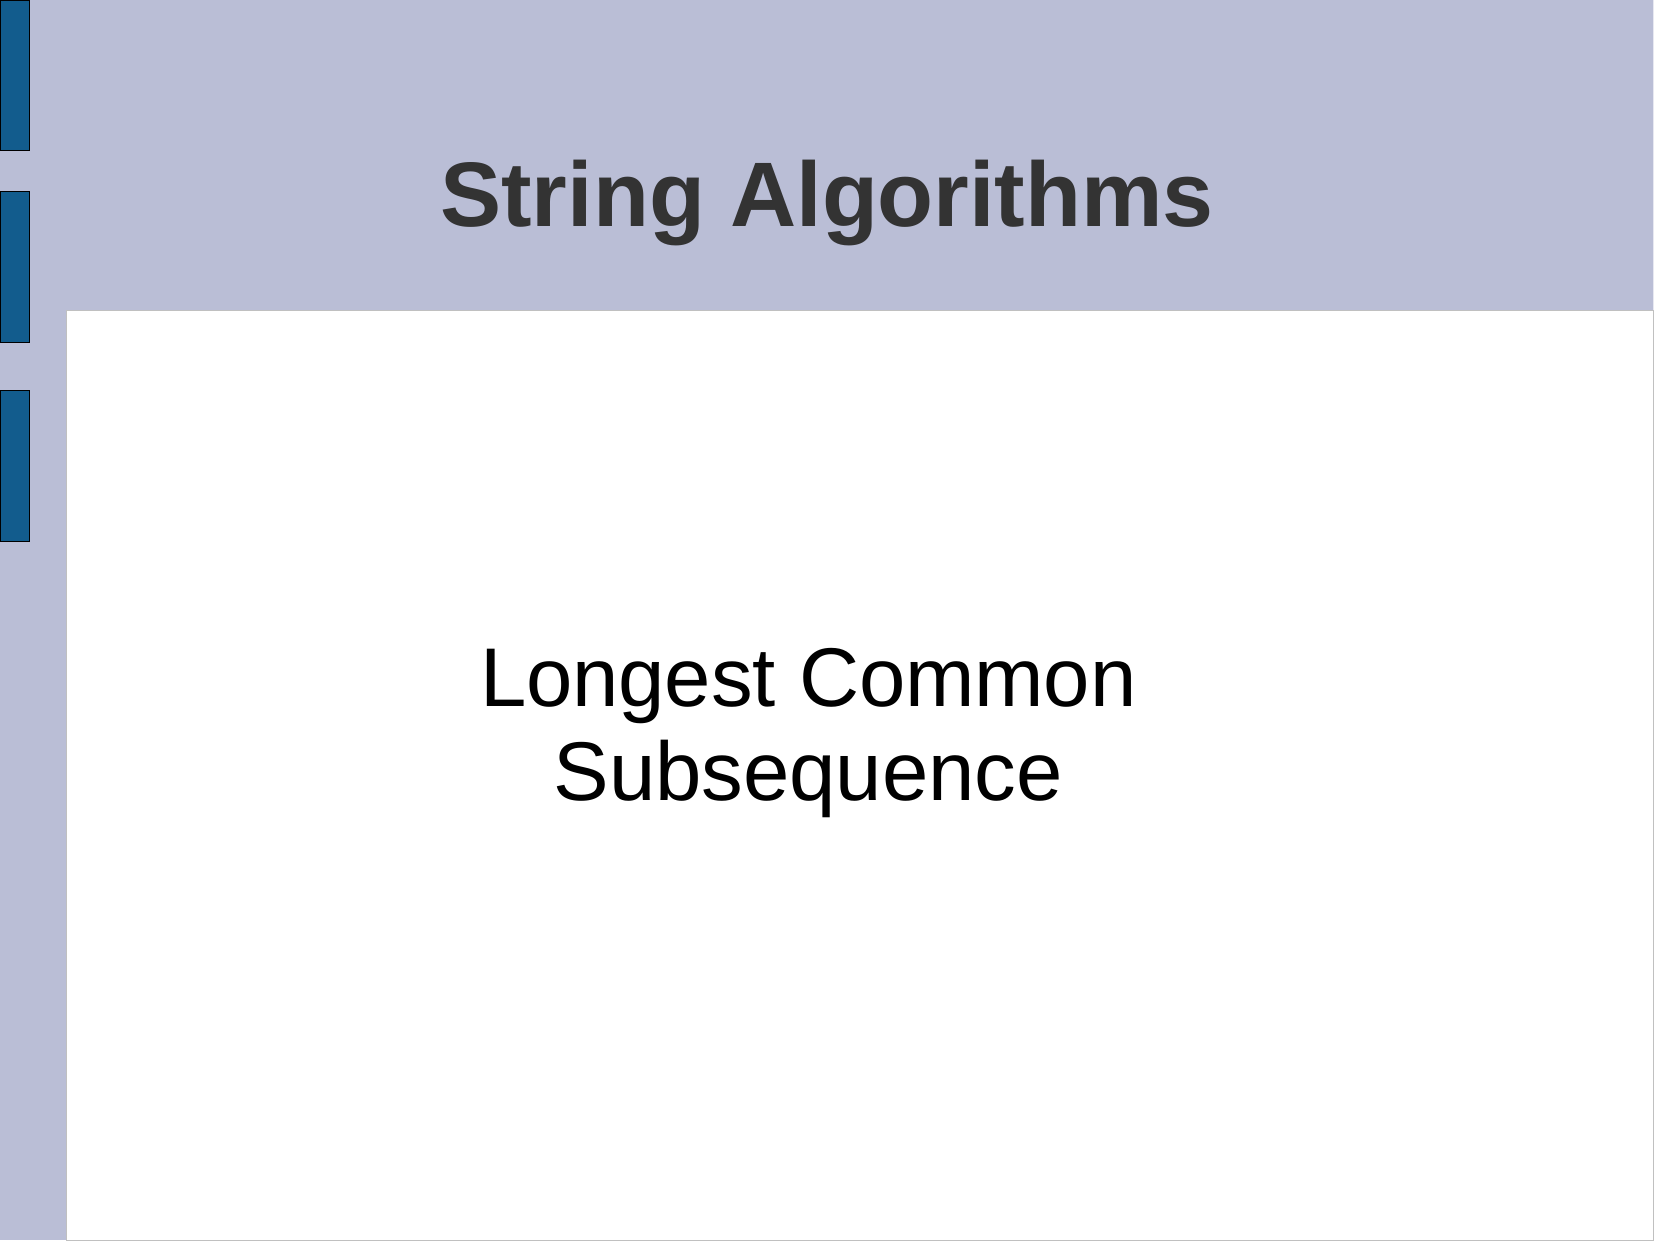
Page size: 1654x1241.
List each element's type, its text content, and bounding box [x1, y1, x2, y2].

text_box Longest Common Subsequence [479, 631, 1138, 818]
title String Algorithms [121, 91, 1534, 299]
